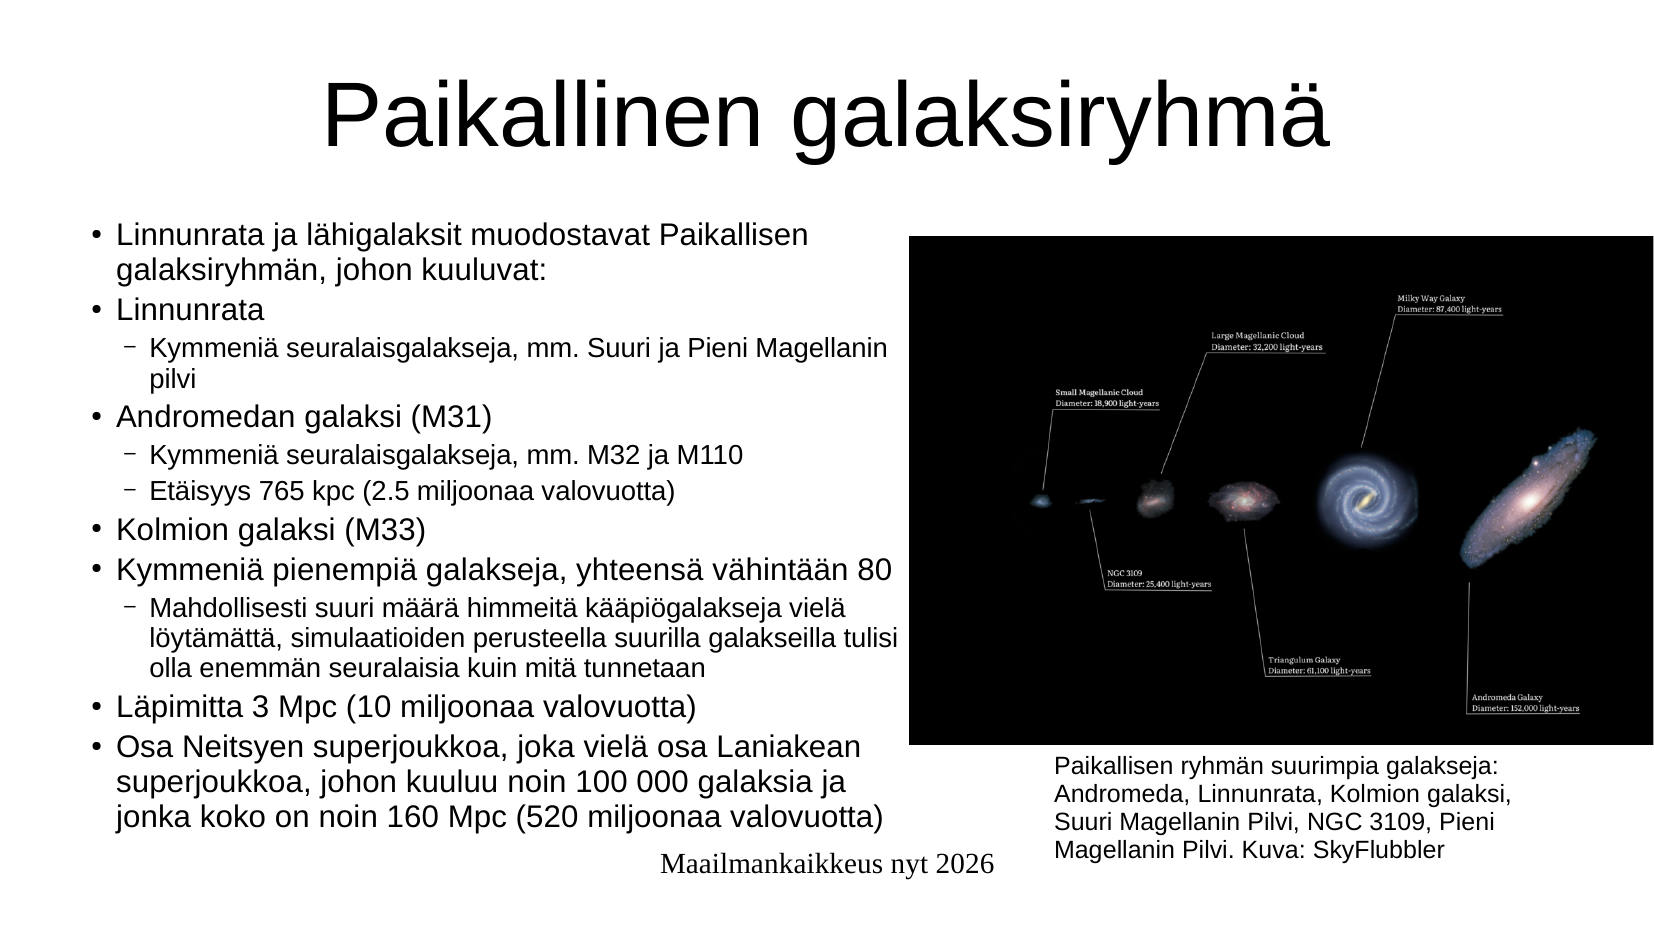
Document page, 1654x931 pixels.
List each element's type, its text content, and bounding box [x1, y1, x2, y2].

title Paikallinen galaksiryhmä [82, 37, 1571, 193]
picture [909, 236, 1654, 745]
list Linnunrata ja lähigalaksit muodostavat Paikallisen galaksiryhmän, johon kuuluvat: Linnunrata Kymmeniä seuralaisgalakseja, mm. Suuri ja Pieni Magellanin pilvi Andromedan galaksi (M31) Kymmeniä seuralaisgalakseja, mm. M32 ja M110 Etäisyys 765 kpc (2.5 miljoonaa valovuotta) Kolmion galaksi (M33) Kymmeniä pienempiä galakseja, yhteensä vähintään 80 Mahdollisesti suuri määrä himmeitä kääpiögalakseja vielä löytämättä, simulaatioiden perusteella suurilla galakseilla tulisi olla enemmän seuralaisia kuin mitä tunnetaan Läpimitta 3 Mpc (10 miljoonaa valovuotta) Osa Neitsyen superjoukkoa, joka vielä osa Laniakean superjoukkoa, johon kuuluu noin 100 000 galaksia ja jonka koko on noin 160 Mpc (520 miljoonaa valovuotta) [82, 217, 922, 839]
text_box Paikallisen ryhmän suurimpia galakseja: Andromeda, Linnunrata, Kolmion galaksi, Suuri Magellanin Pilvi, NGC 3109, Pieni Magellanin Pilvi. Kuva: SkyFlubbler [1039, 744, 1577, 871]
